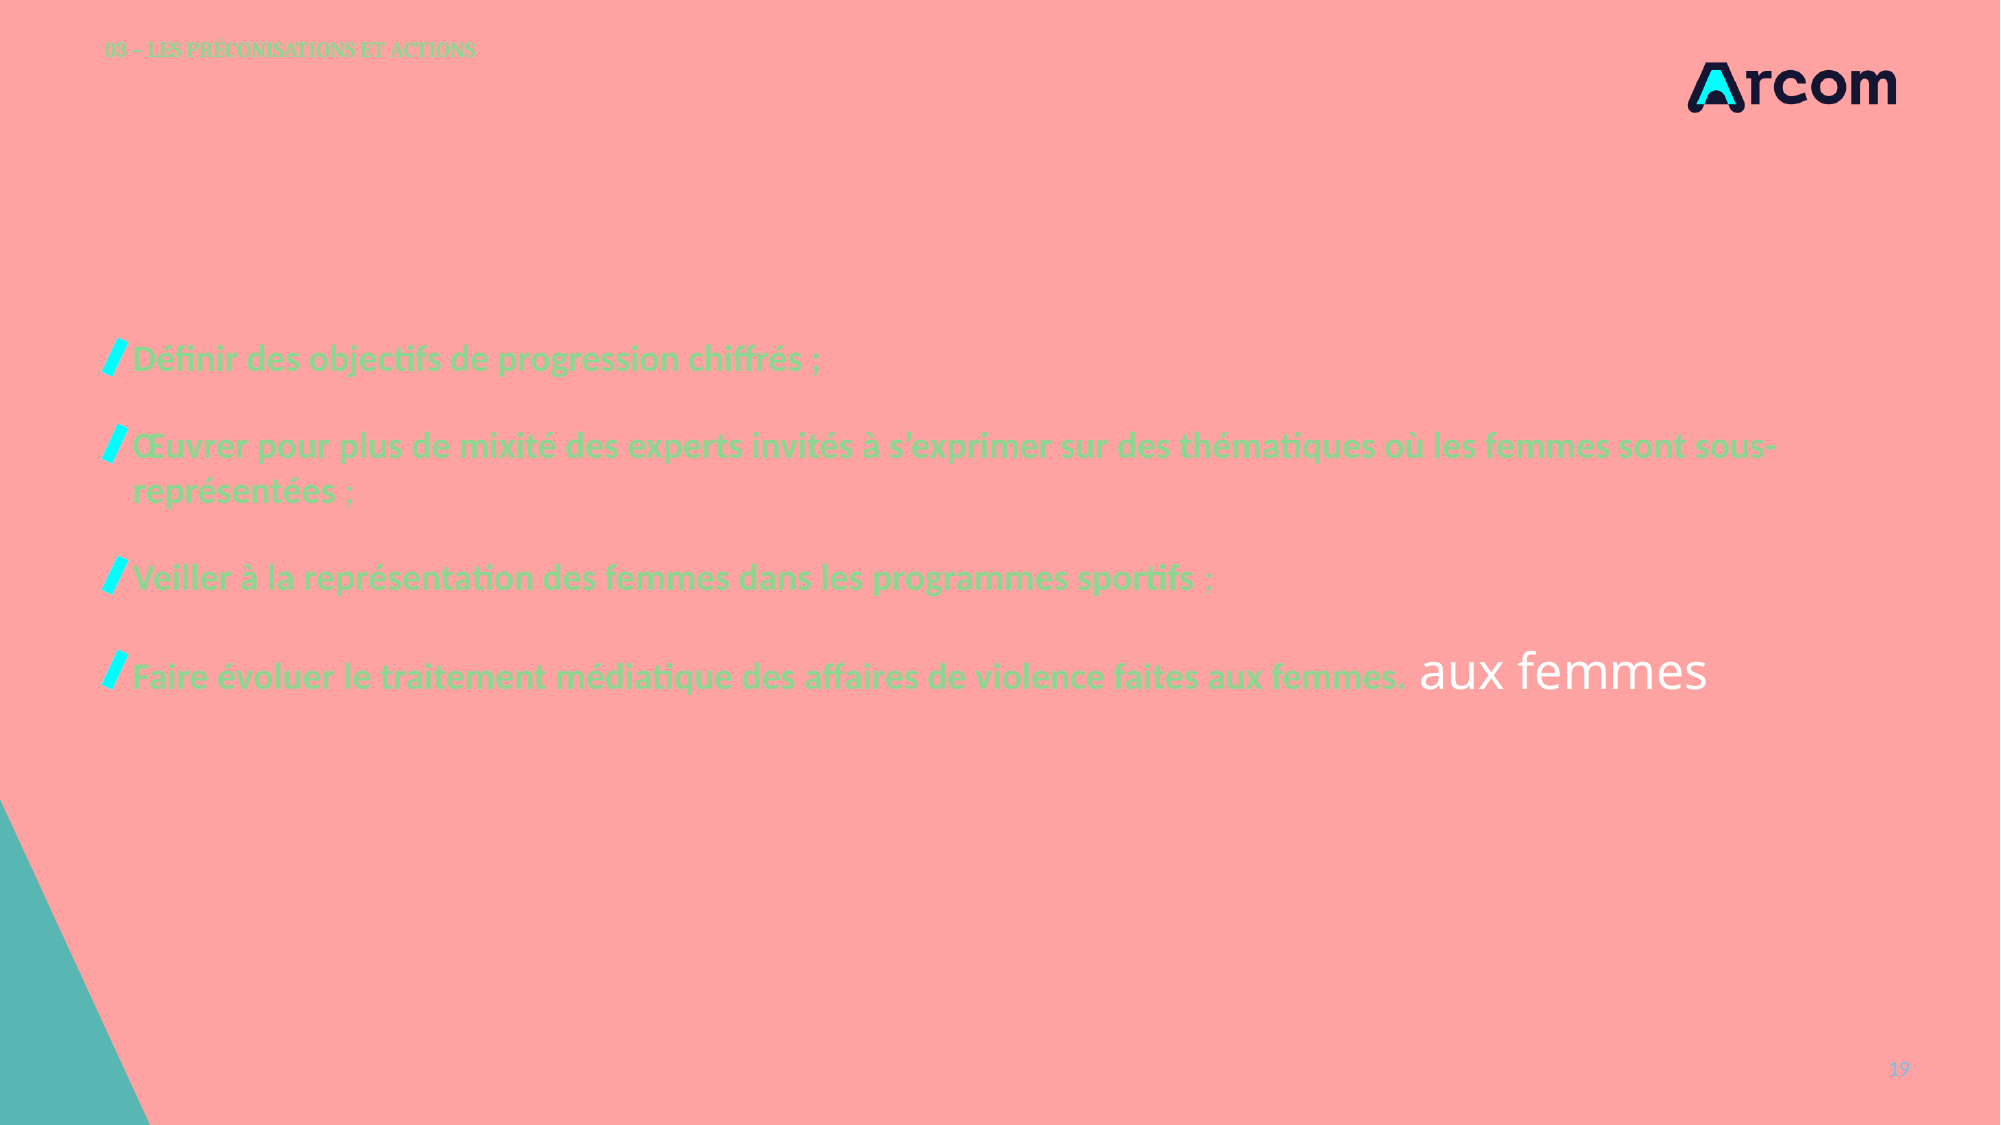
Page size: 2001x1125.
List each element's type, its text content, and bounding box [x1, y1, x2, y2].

title 03 – LES Préconisations et actions [89, 39, 976, 88]
slide_number <numéro> [1460, 1054, 1911, 1081]
picture [1686, 62, 1897, 113]
list Définir des objectifs de progression chiffrés ; Œuvrer pour plus de mixité des experts invités à s’exprimer sur des thématiques où les femmes sont sous-représentées ; Veiller à la représentation des femmes dans les programmes sportifs ; Faire évoluer le traitement médiatique des affaires de violence faites aux femmes. aux femmes [89, 326, 1889, 980]
